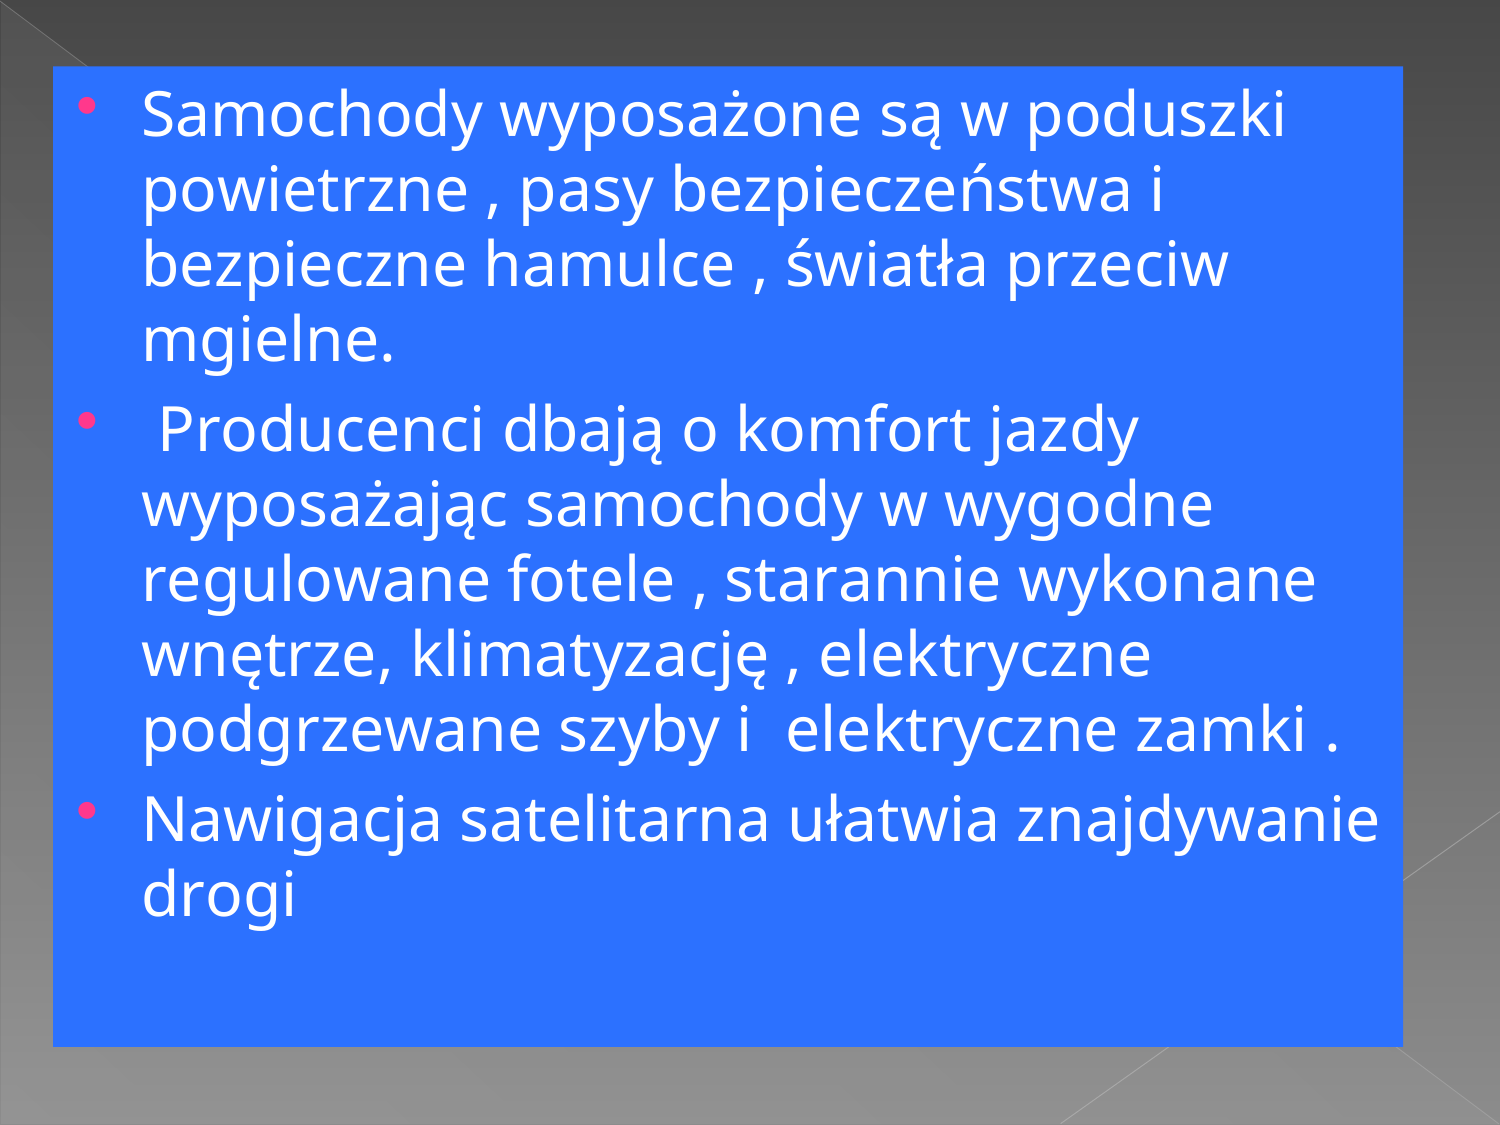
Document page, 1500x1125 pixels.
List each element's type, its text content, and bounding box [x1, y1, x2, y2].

text_box Samochody wyposażone są w poduszki powietrzne , pasy bezpieczeństwa i bezpieczne hamulce , światła przeciw mgielne. Producenci dbają o komfort jazdy wyposażając samochody w wygodne regulowane fotele , starannie wykonane wnętrze, klimatyzację , elektryczne podgrzewane szyby i elektryczne zamki . Nawigacja satelitarna ułatwia znajdywanie drogi [53, 66, 1404, 1047]
